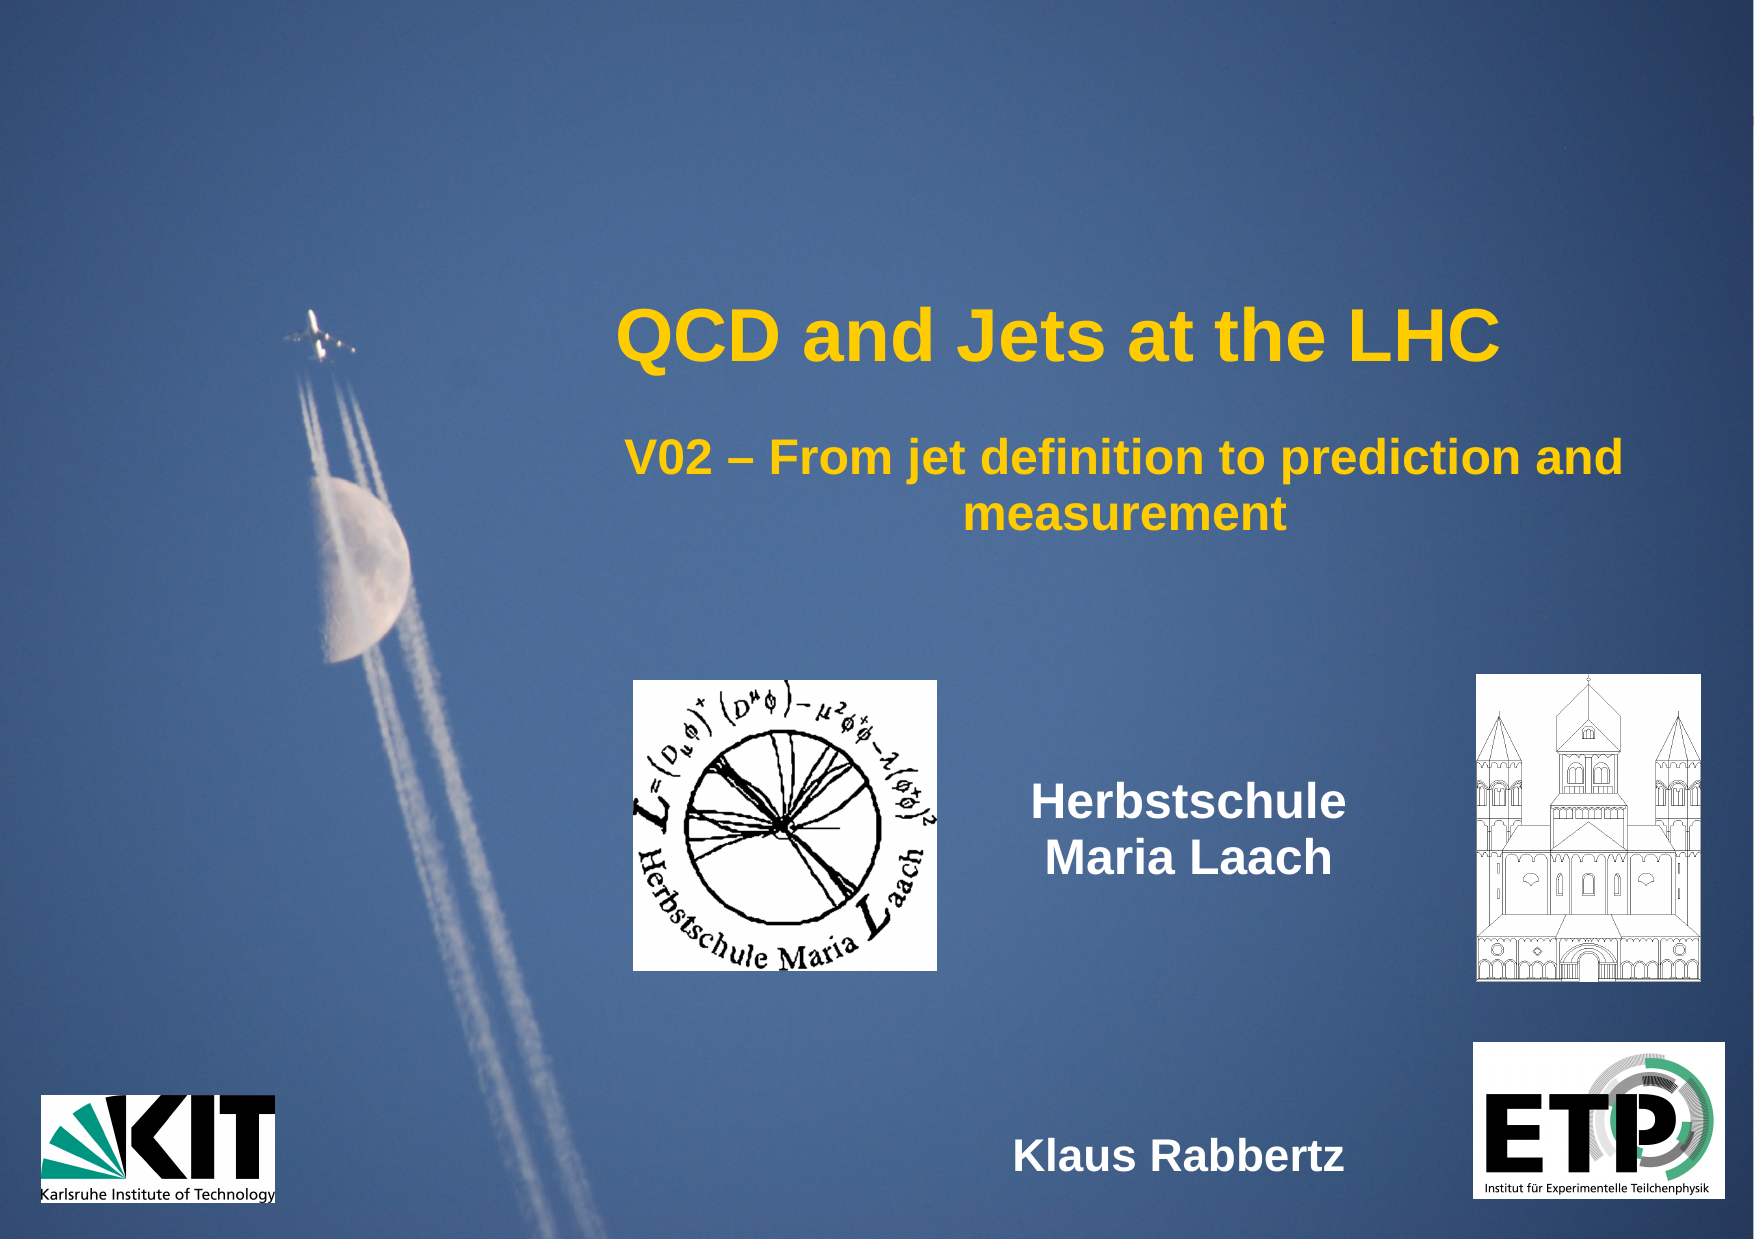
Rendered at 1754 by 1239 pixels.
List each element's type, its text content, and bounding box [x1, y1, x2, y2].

picture [0, 0, 1754, 1239]
text_box QCD and Jets at the LHC [582, 287, 1579, 384]
text_box Herbstschule Maria Laach [1018, 767, 1380, 892]
text_box Klaus Rabbertz [1000, 1124, 1358, 1188]
text_box V02 – From jet definition to prediction and measurement [612, 423, 1648, 547]
